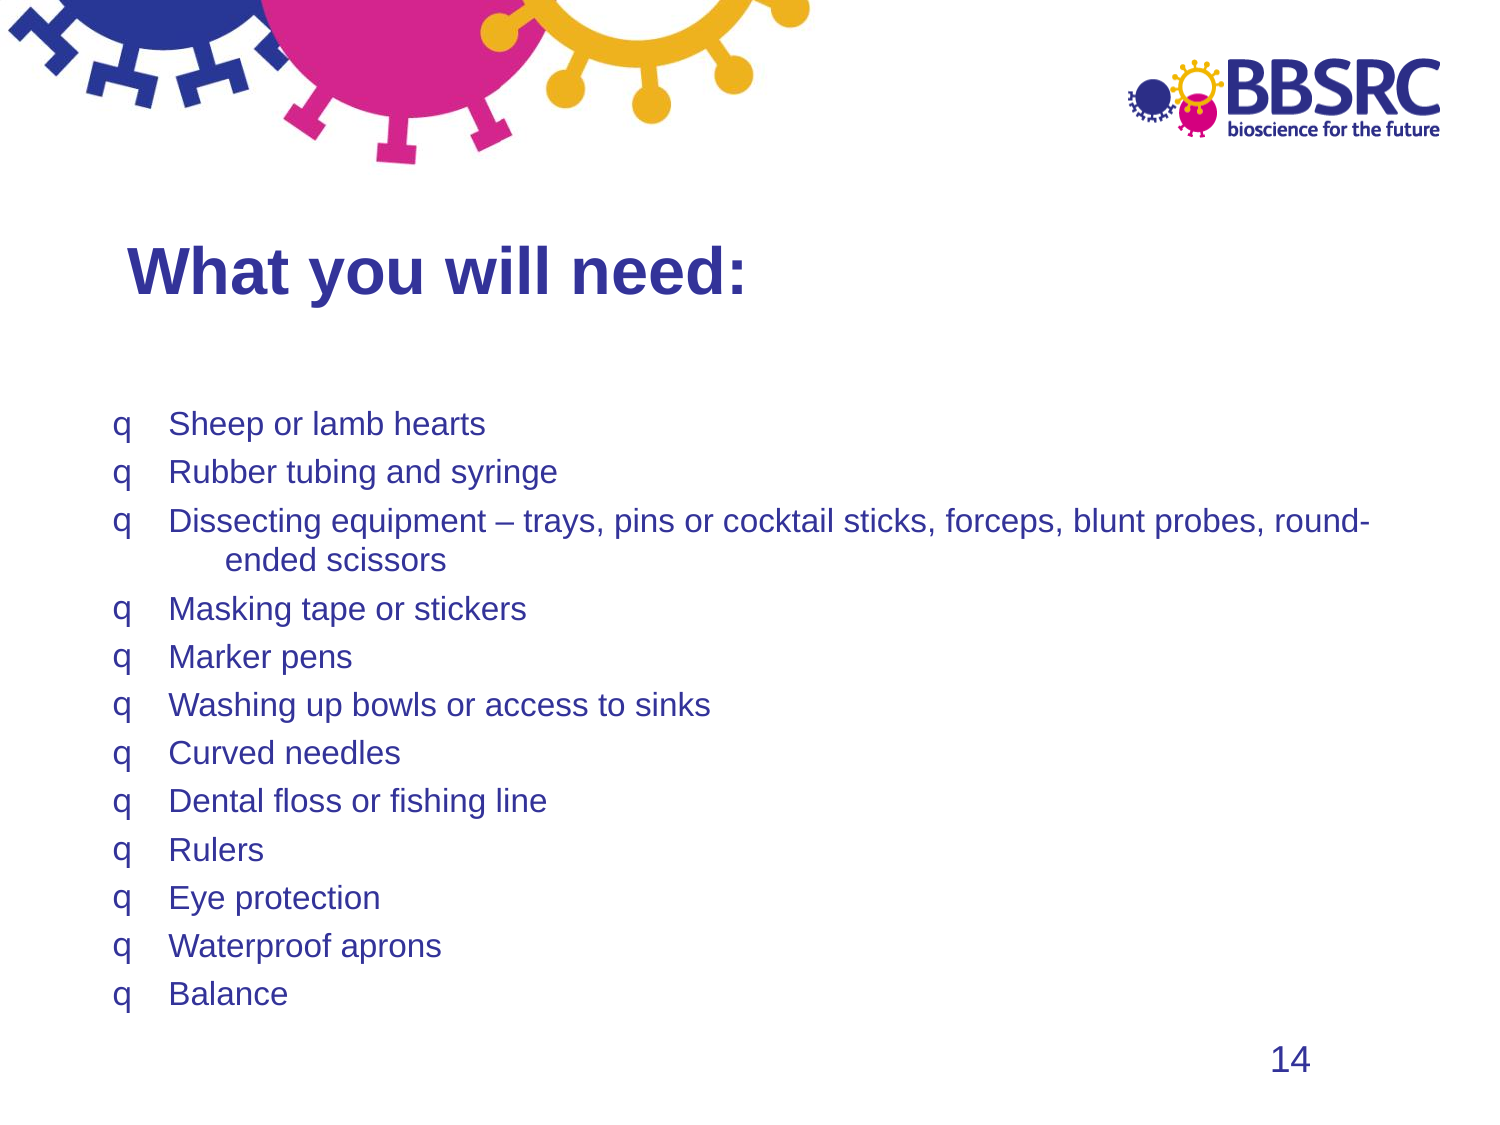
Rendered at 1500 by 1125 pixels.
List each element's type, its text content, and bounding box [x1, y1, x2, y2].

list Sheep or lamb hearts Rubber tubing and syringe Dissecting equipment – trays, pins or cocktail sticks, forceps, blunt probes, round-ended scissors Masking tape or stickers Marker pens Washing up bowls or access to sinks Curved needles Dental floss or fishing line Rulers Eye protection Waterproof aprons Balance [112, 369, 1377, 1025]
text_box What you will need: [112, 219, 1377, 303]
